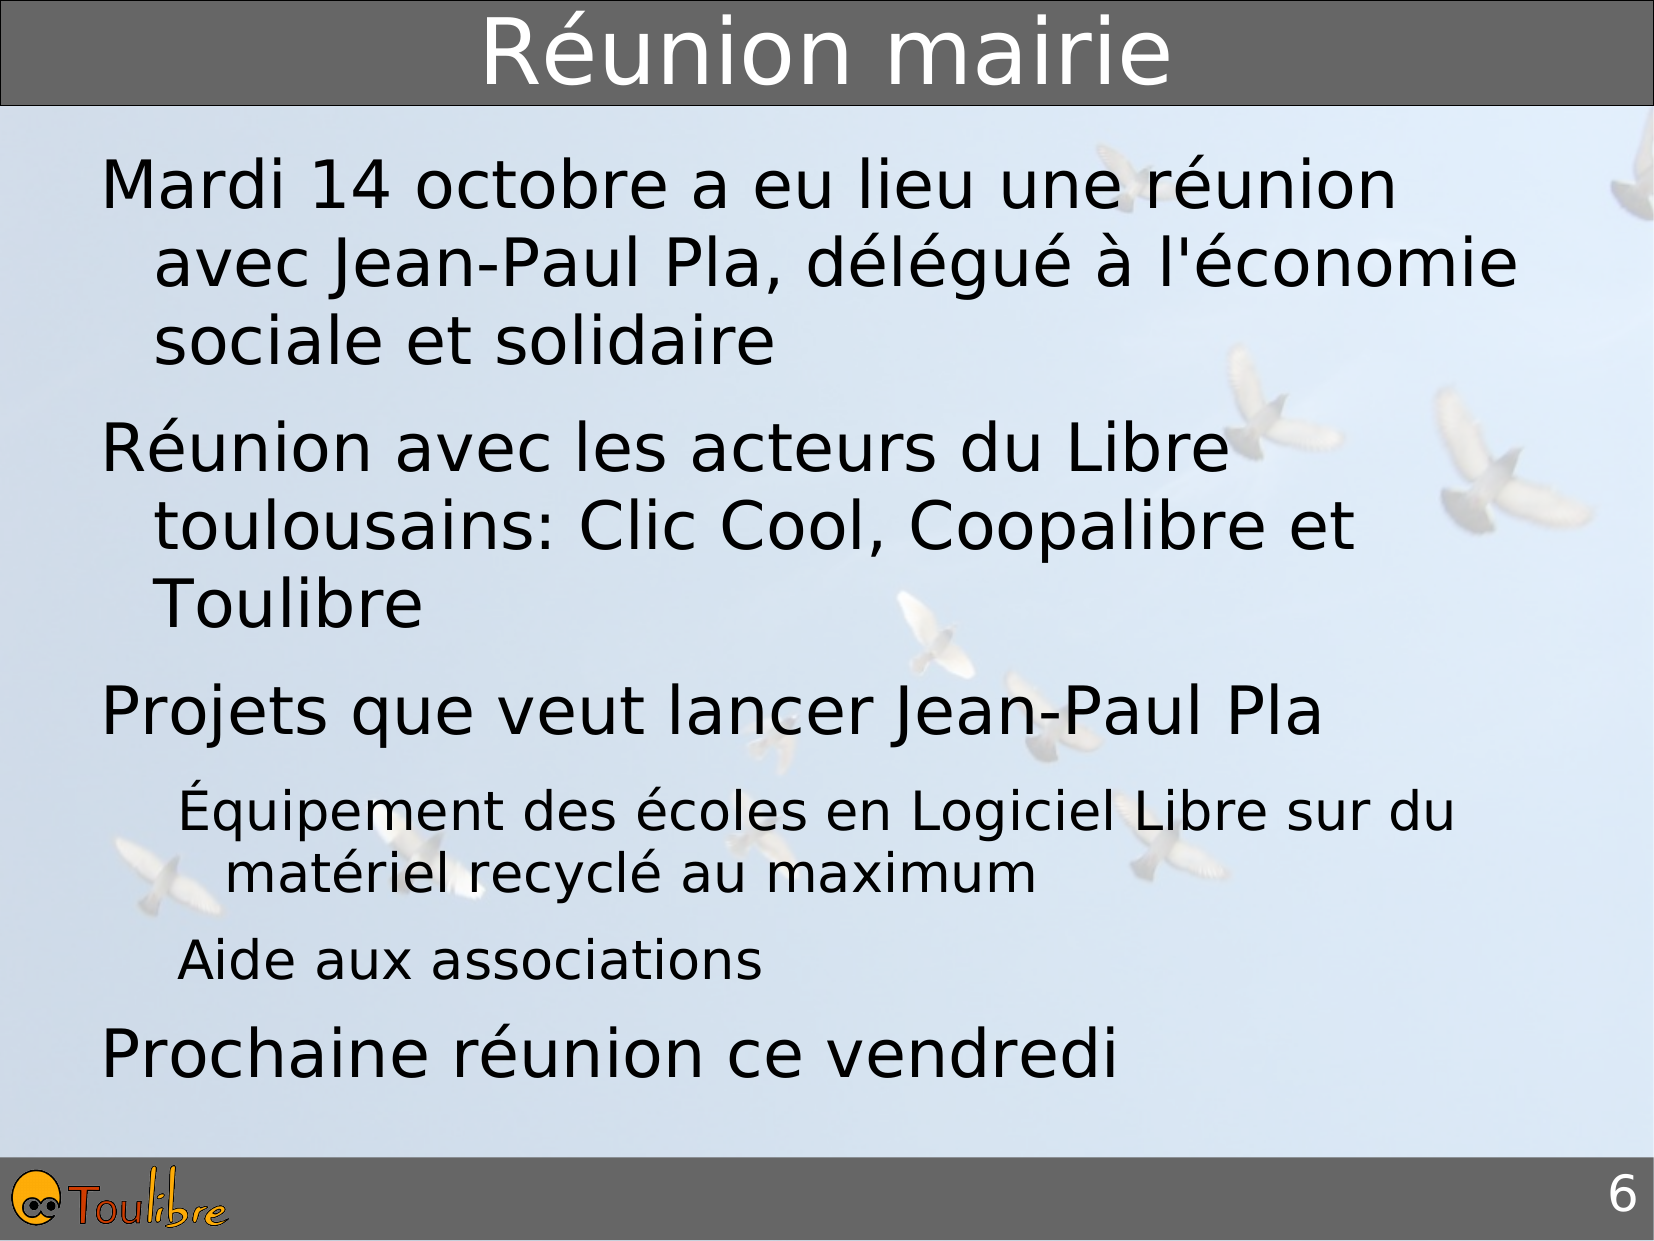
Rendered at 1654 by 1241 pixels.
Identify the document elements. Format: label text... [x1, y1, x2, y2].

picture [11, 1165, 229, 1228]
list Mardi 14 octobre a eu lieu une réunion avec Jean-Paul Pla, délégué à l'économie sociale et solidaire Réunion avec les acteurs du Libre toulousains: Clic Cool, Coopalibre et Toulibre Projets que veut lancer Jean-Paul Pla Équipement des écoles en Logiciel Libre sur du matériel recyclé au maximum Aide aux associations Prochaine réunion ce vendredi [82, 146, 1571, 1094]
title Réunion mairie [0, 0, 1654, 107]
